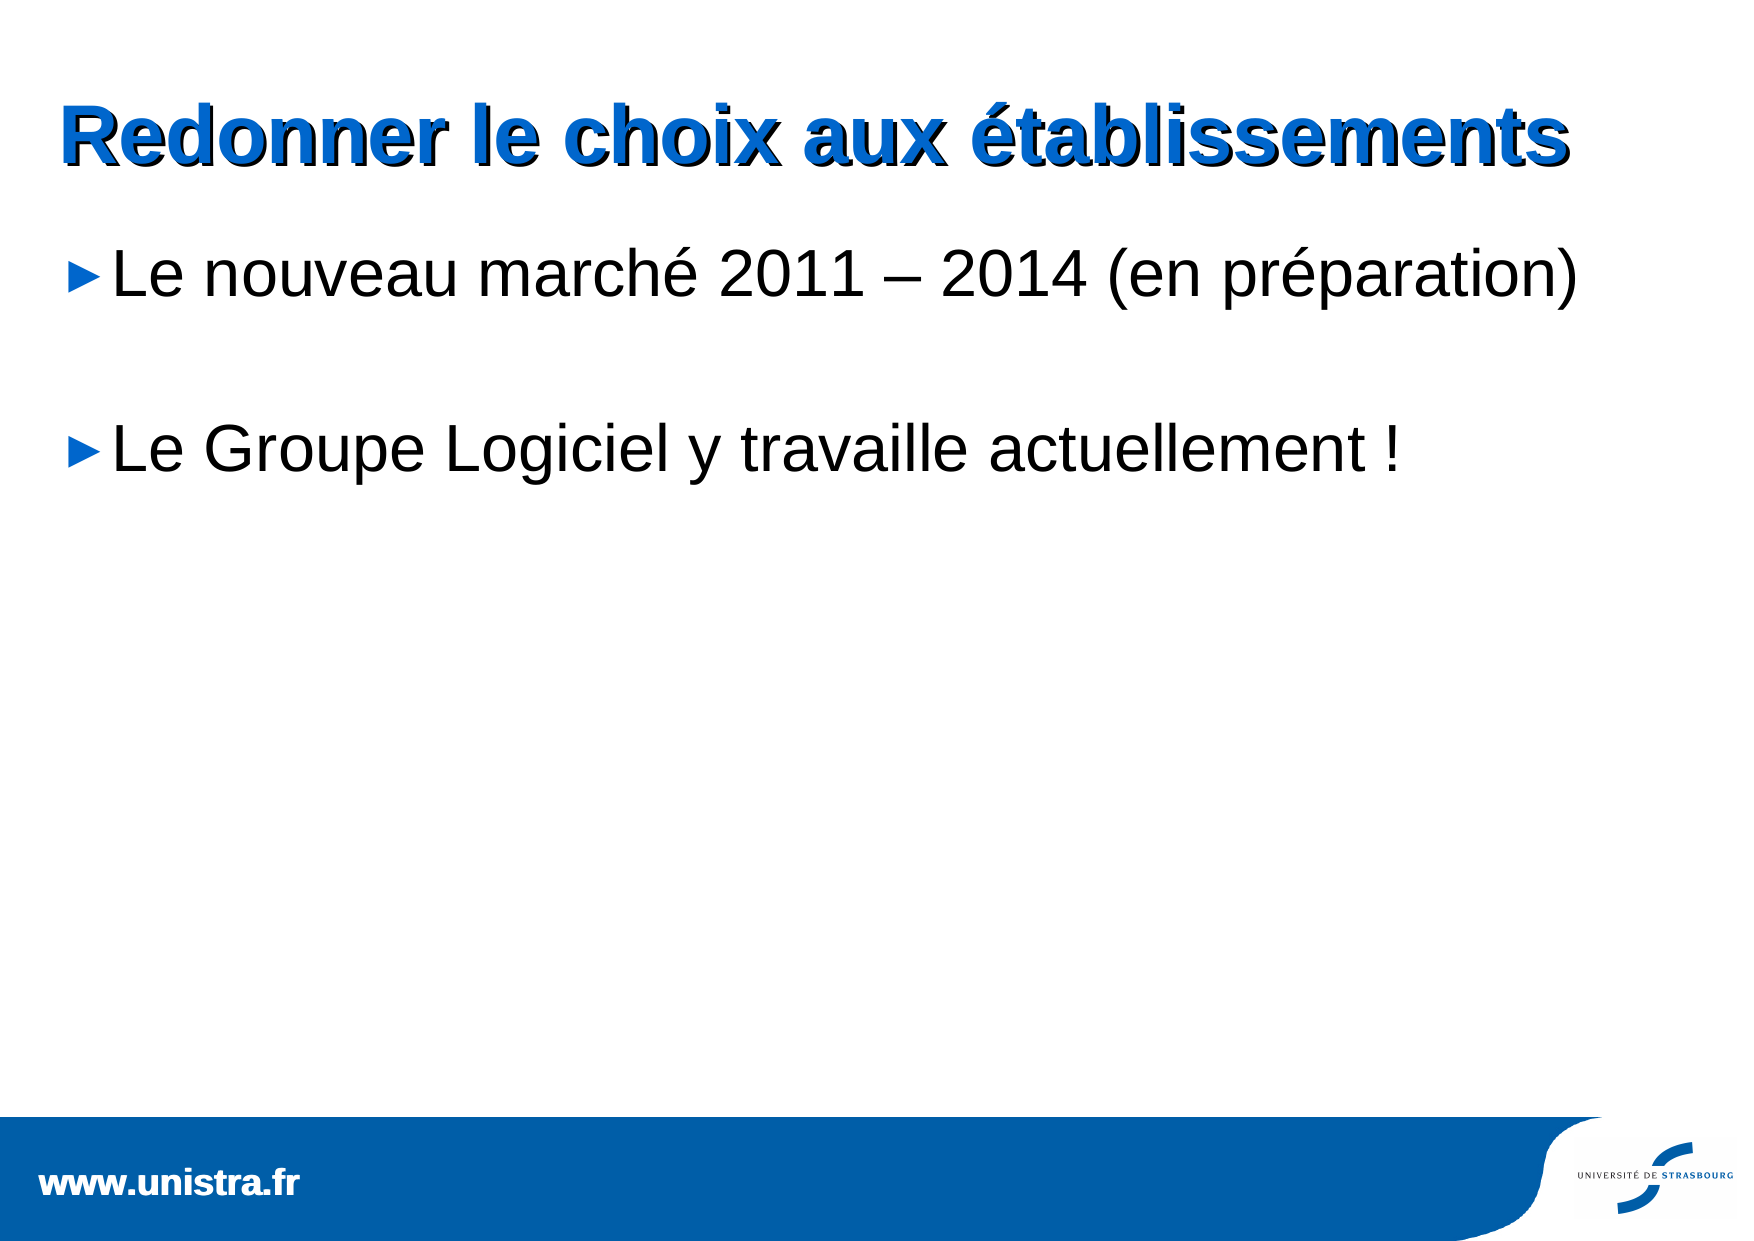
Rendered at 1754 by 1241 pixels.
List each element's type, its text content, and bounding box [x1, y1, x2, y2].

title Redonner le choix aux établissements [58, 39, 1683, 229]
list Le nouveau marché 2011 – 2014 (en préparation) Le Groupe Logiciel y travaille actuellement ! [59, 236, 1684, 1098]
picture [0, 1115, 1737, 1241]
